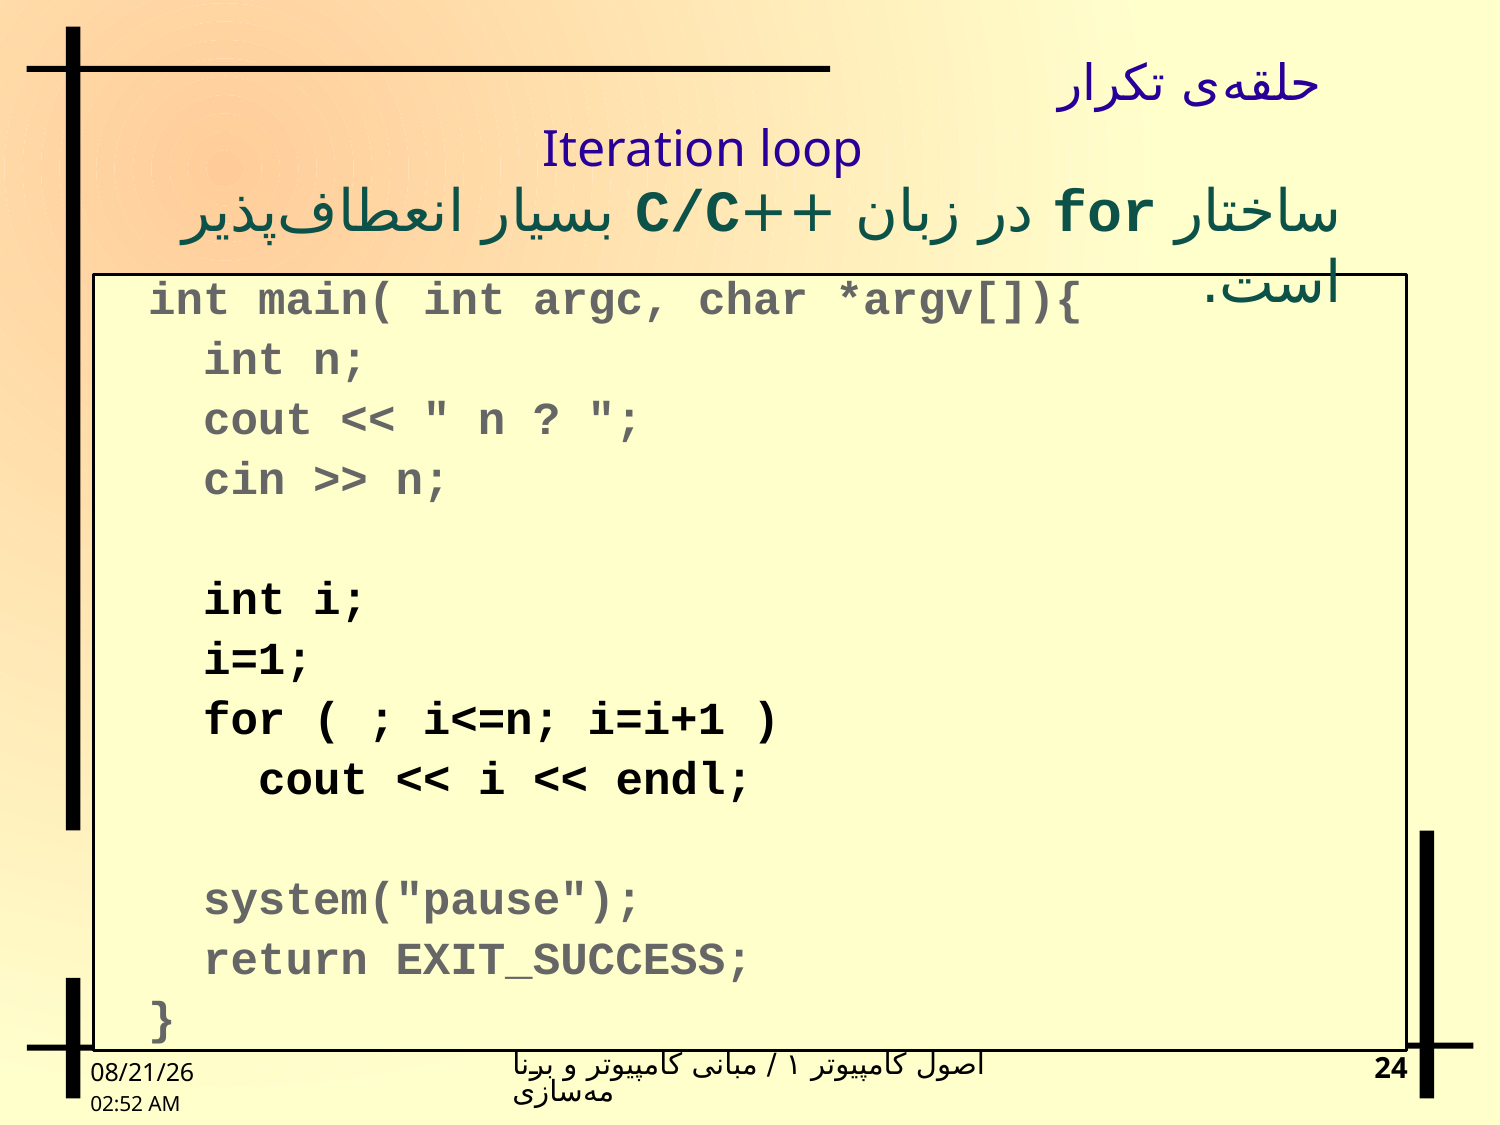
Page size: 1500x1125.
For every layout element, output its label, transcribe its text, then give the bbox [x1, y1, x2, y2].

list ساختار for در زبان ++C/C بسیار انعطاف‌پذیر است. [105, 177, 1395, 277]
title حلقه‌ی تکرار Iteration loop [62, 57, 1344, 178]
list int main( int argc, char *argv[]){ int n; cout << " n ? "; cin >> n; int i; i=1; for ( ; i<=n; i=i+1 ) cout << i << endl; system("pause"); return EXIT_SUCCESS; } [93, 274, 1407, 1051]
